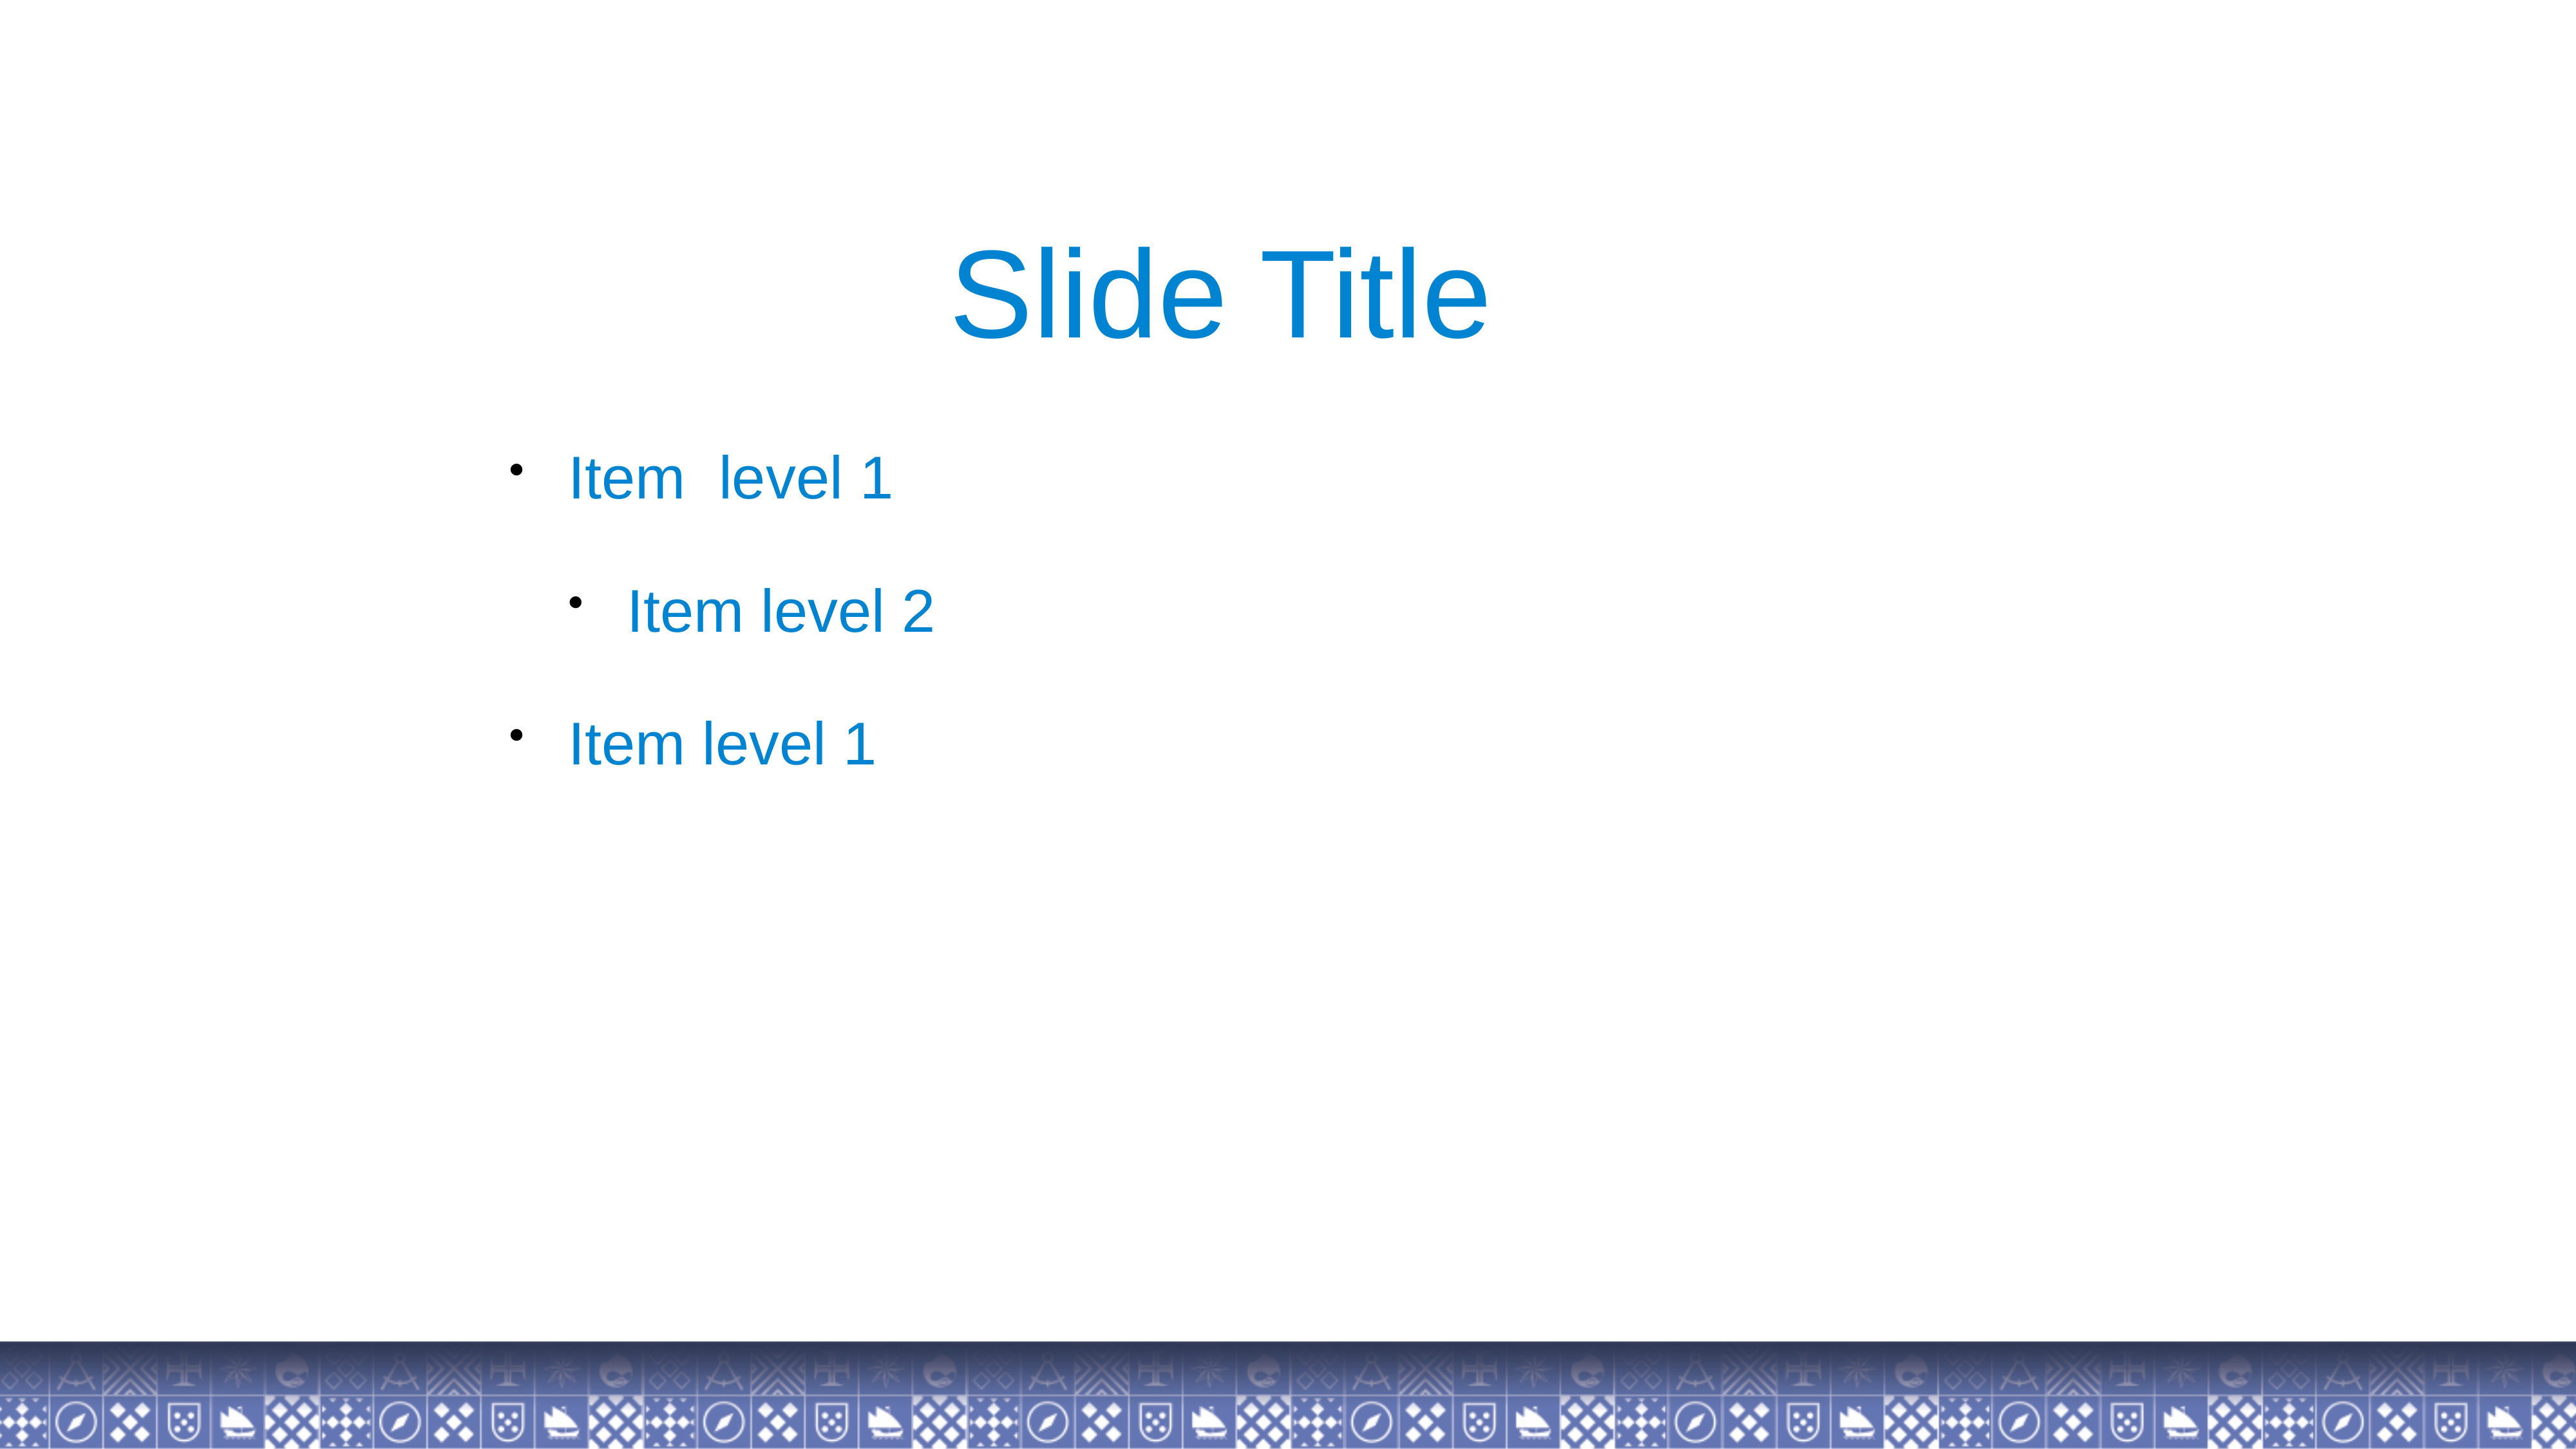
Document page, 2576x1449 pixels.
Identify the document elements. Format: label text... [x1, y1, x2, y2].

list Item level 1 Item level 2 Item level 1 [504, 433, 2016, 902]
picture [0, 1341, 2576, 1449]
text_box Slide Title [354, 205, 2088, 393]
